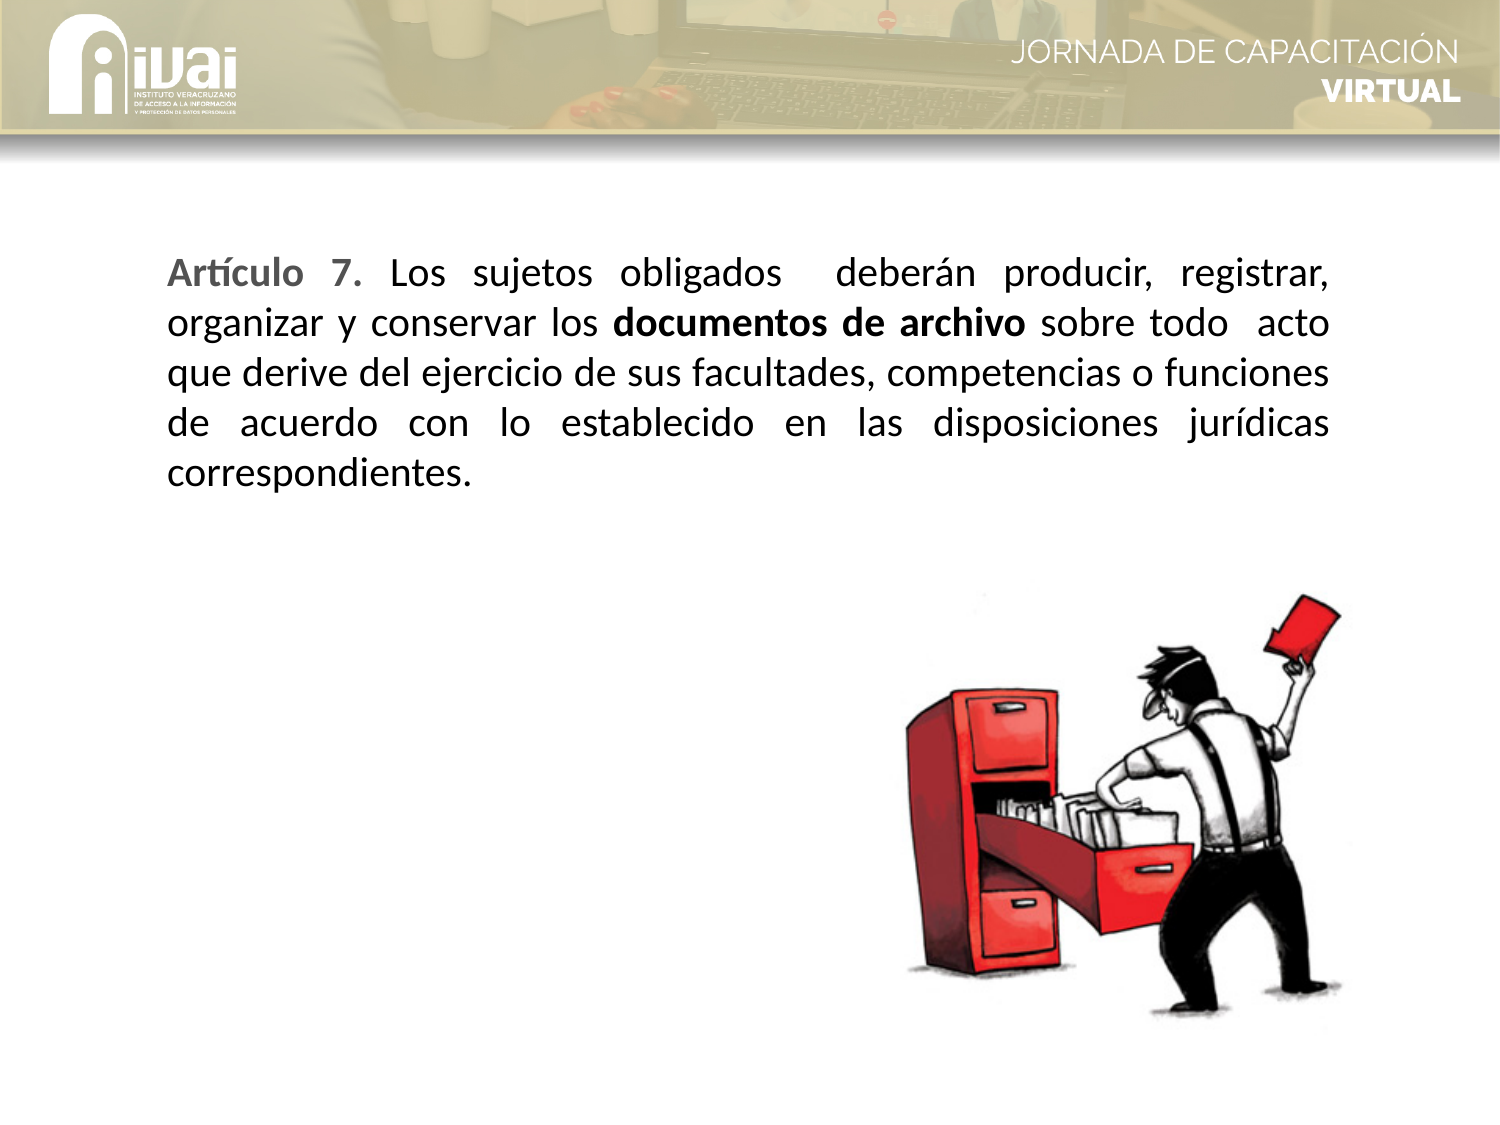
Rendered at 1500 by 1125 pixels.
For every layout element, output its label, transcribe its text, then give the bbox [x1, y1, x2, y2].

picture [889, 579, 1359, 1036]
text_box Artículo 7. Los sujetos obligados deberán producir, registrar, organizar y conservar los documentos de archivo sobre todo acto que derive del ejercicio de sus facultades, competencias o funciones de acuerdo con lo establecido en las disposiciones jurídicas correspondientes. [134, 237, 1371, 803]
